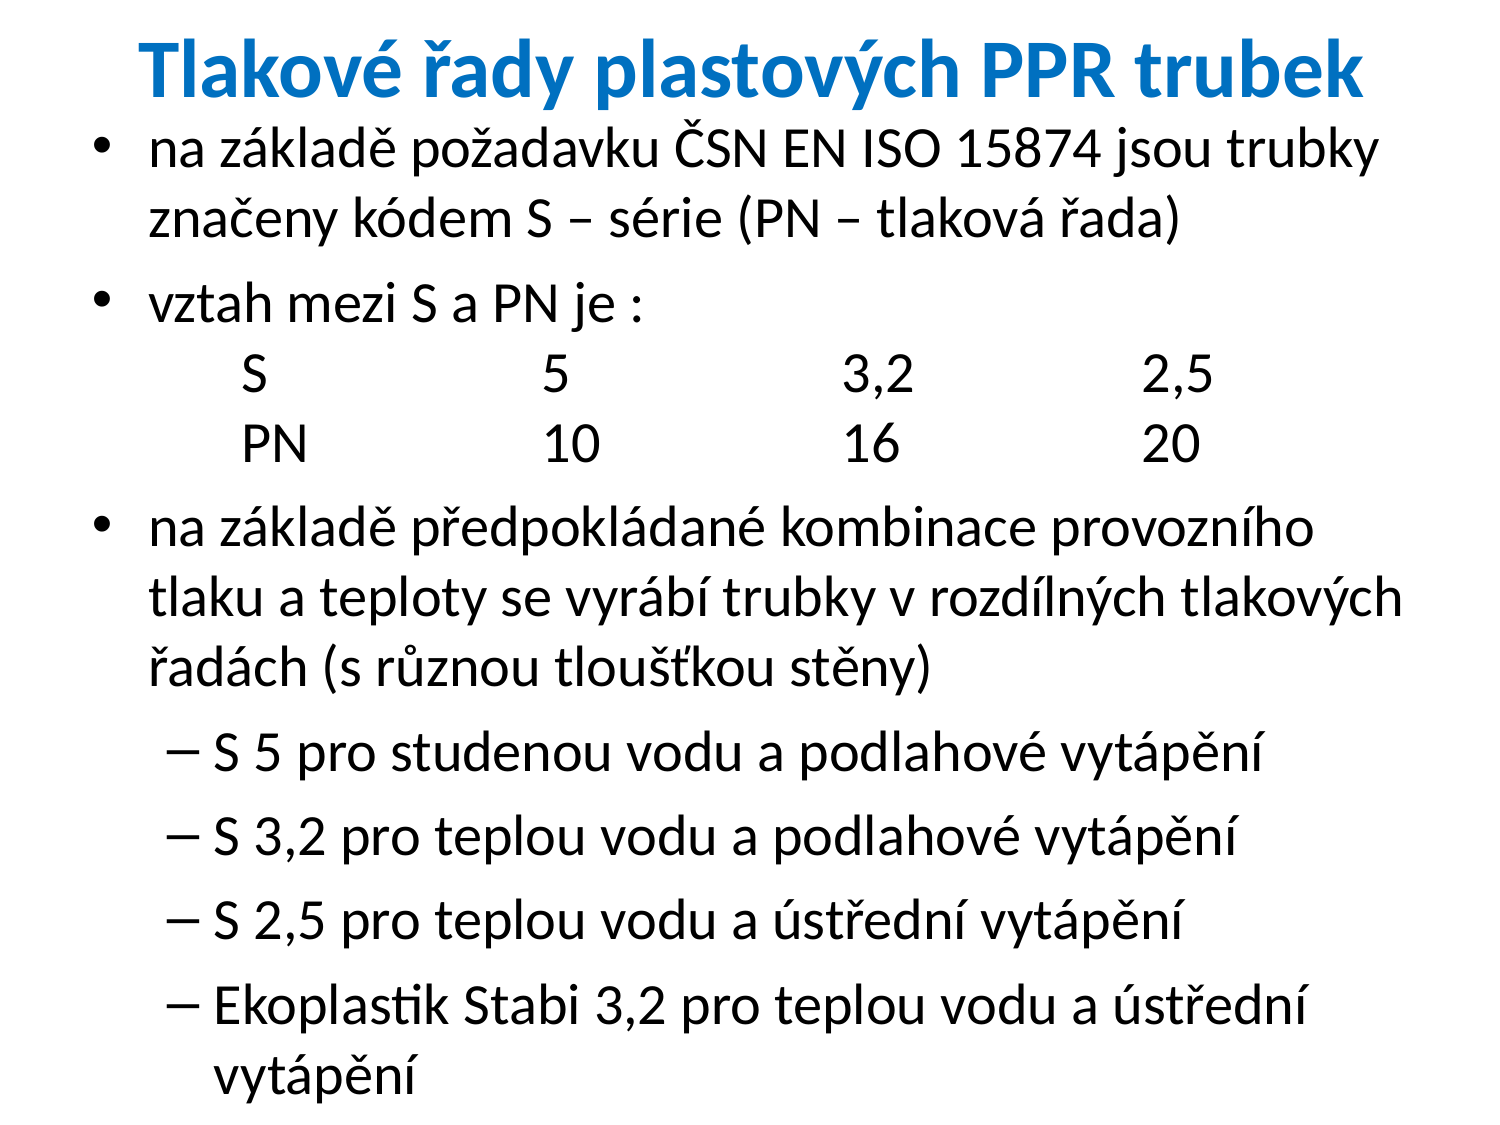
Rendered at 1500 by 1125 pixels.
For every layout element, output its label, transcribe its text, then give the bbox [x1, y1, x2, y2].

title Tlakové řady plastových PPR trubek [76, 0, 1427, 101]
list na základě požadavku ČSN EN ISO 15874 jsou trubky značeny kódem S – série (PN – tlaková řada) vztah mezi S a PN je : S 5 3,2 2,5 PN 10 16 20 na základě předpokládané kombinace provozního tlaku a teploty se vyrábí trubky v rozdílných tlakových řadách (s různou tloušťkou stěny) S 5 pro studenou vodu a podlahové vytápění S 3,2 pro teplou vodu a podlahové vytápění S 2,5 pro teplou vodu a ústřední vytápění Ekoplastik Stabi 3,2 pro teplou vodu a ústřední vytápění [76, 101, 1427, 1114]
